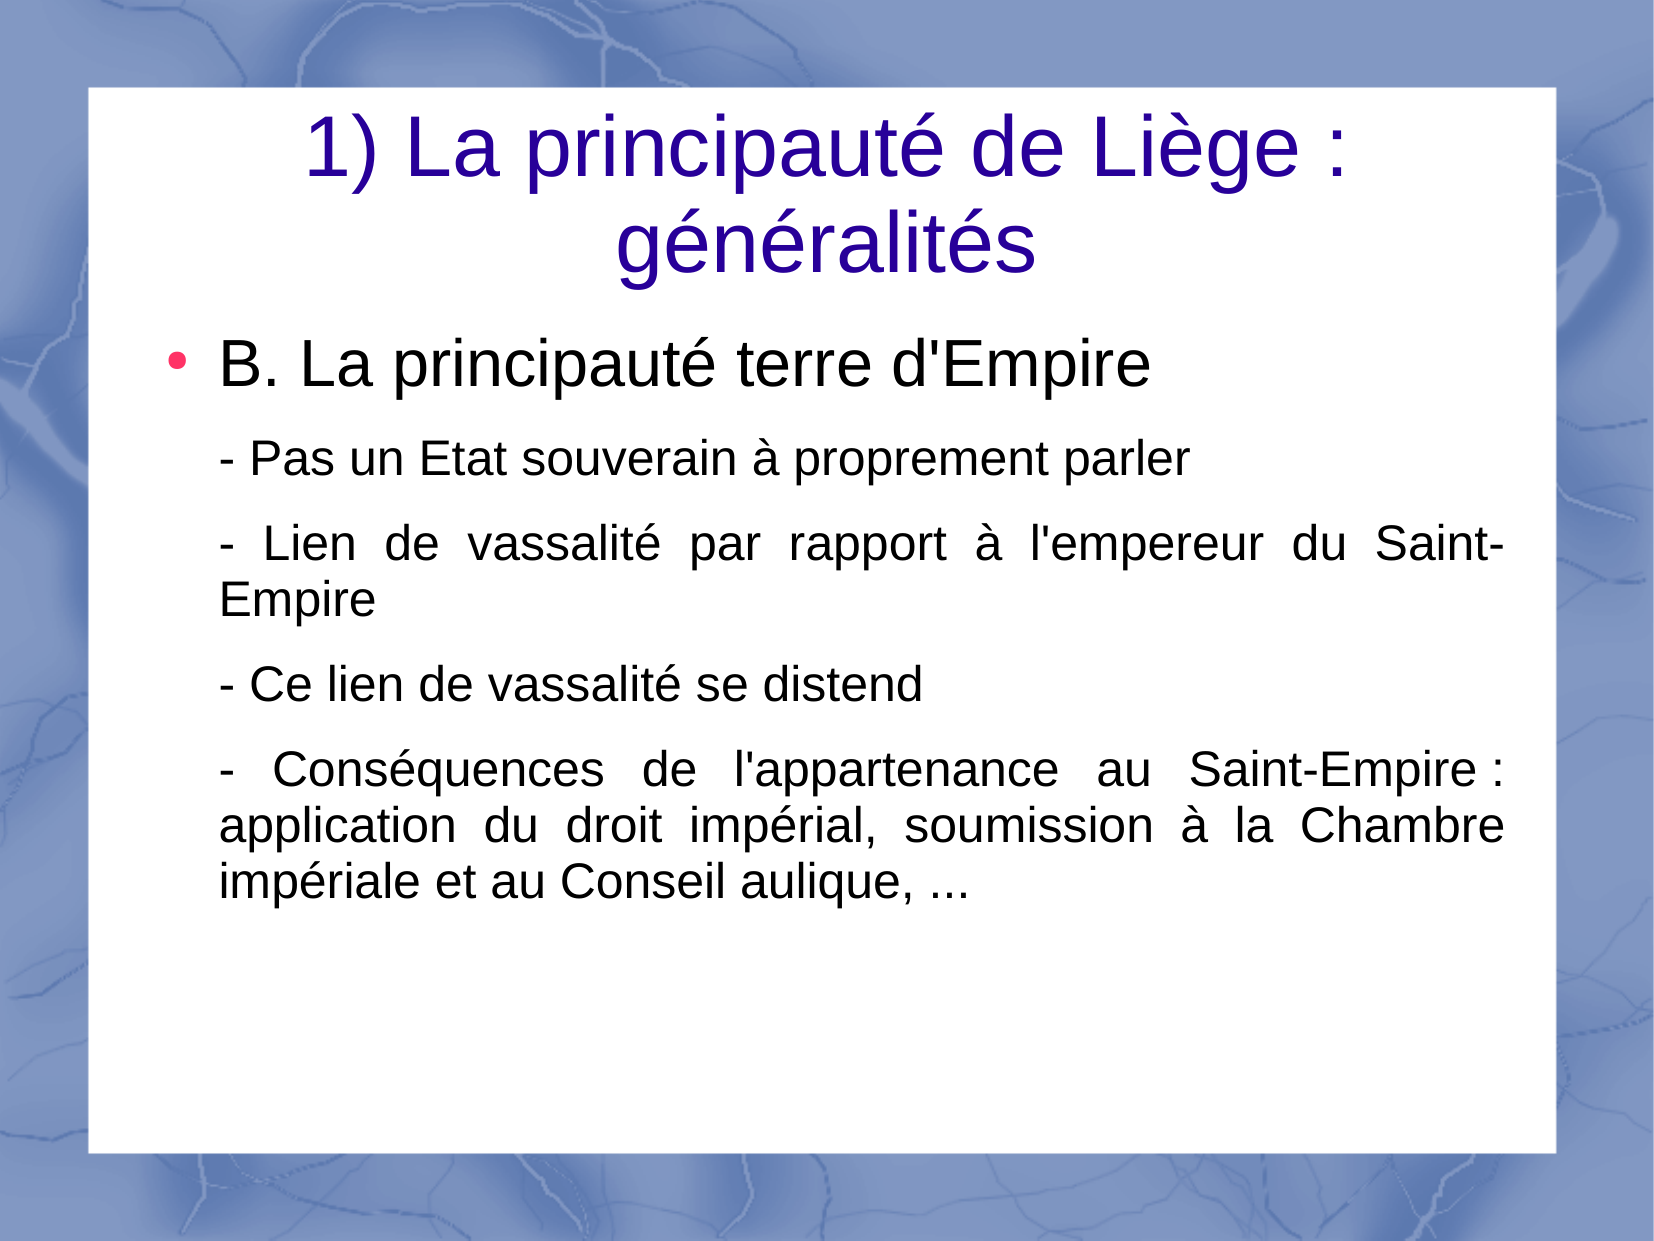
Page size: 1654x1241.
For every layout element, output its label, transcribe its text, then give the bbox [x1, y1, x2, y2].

picture [0, 0, 1654, 1241]
list B. La principauté terre d'Empire - Pas un Etat souverain à proprement parler - Lien de vassalité par rapport à l'empereur du Saint-Empire - Ce lien de vassalité se distend - Conséquences de l'appartenance au Saint-Empire : application du droit impérial, soumission à la Chambre impériale et au Conseil aulique, ... [147, 325, 1506, 1045]
title 1) La principauté de Liège : généralités [118, 90, 1536, 298]
